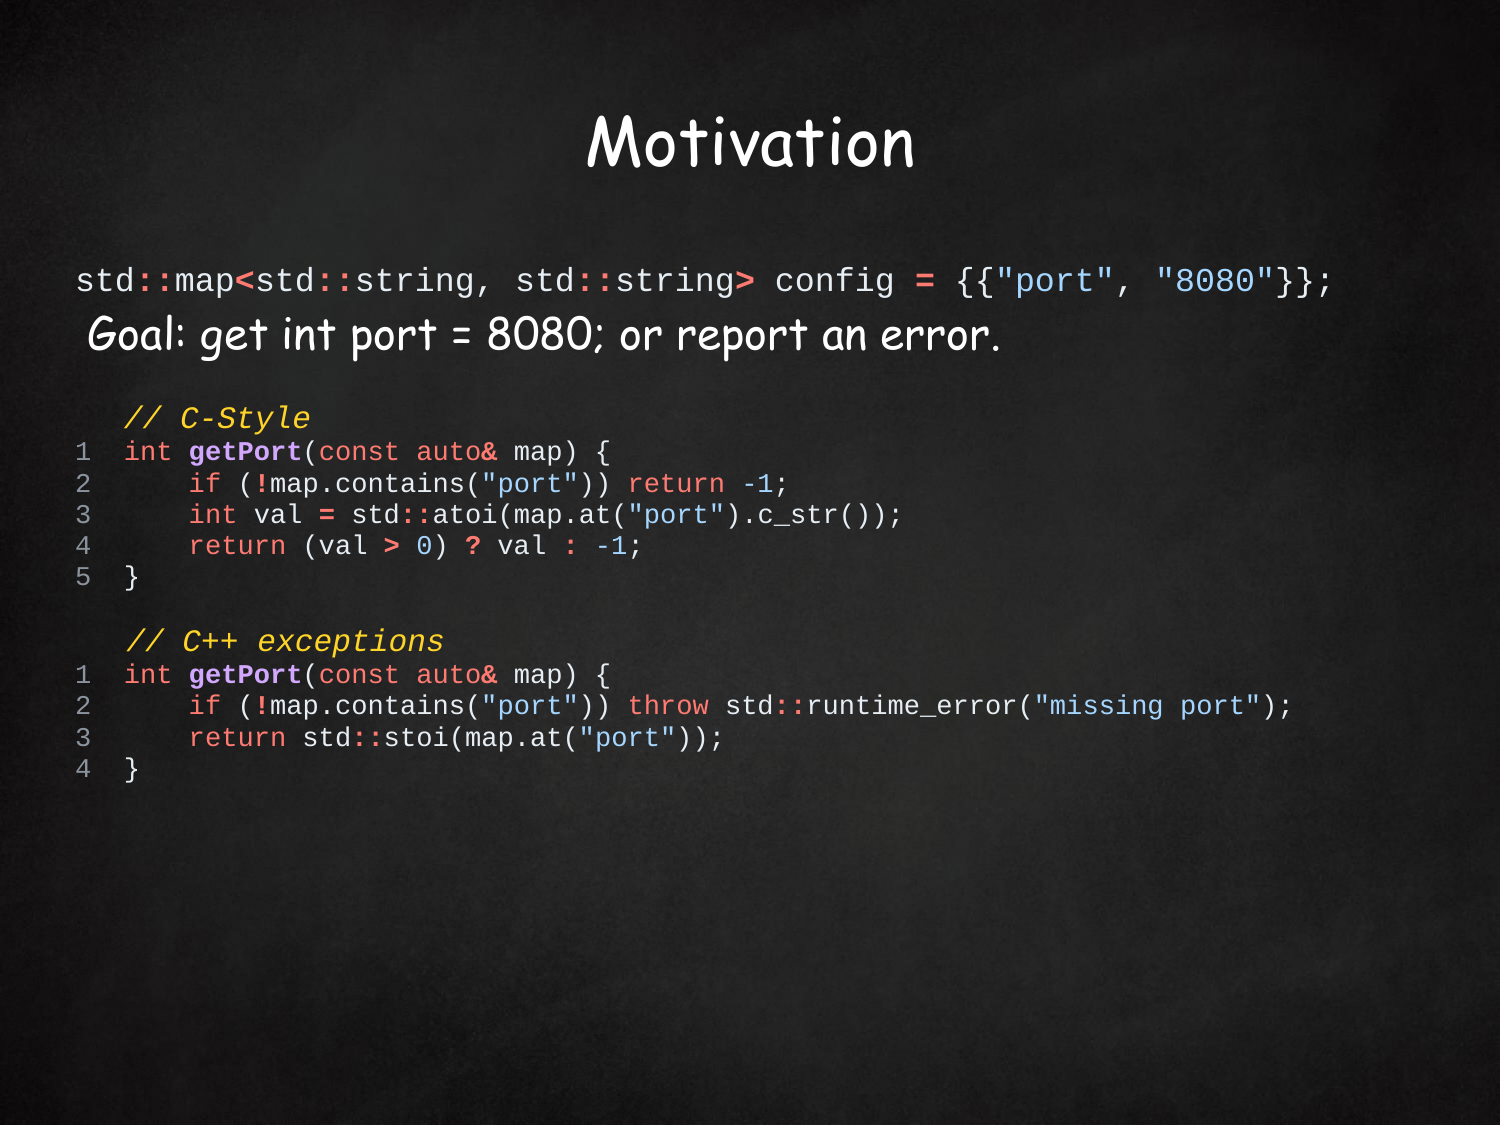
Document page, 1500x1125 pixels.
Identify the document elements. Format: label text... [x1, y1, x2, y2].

list // C-Style 1 int getPort(const auto& map) { 2 if (!map.contains("port")) return -1; 3 int val = std::atoi(map.at("port").c_str()); 4 return (val > 0) ? val : -1; 5 } // C++ exceptions 1 int getPort(const auto& map) { 2 if (!map.contains("port")) throw std::runtime_error("missing port"); 3 return std::stoi(map.at("port")); 4 } [75, 402, 1425, 1039]
picture [0, 0, 1500, 1125]
title Motivation [75, 44, 1425, 233]
list std::map<std::string, std::string> config = {{"port", "8080"}}; Goal: get int port = 8080; or report an error. [75, 263, 1425, 365]
